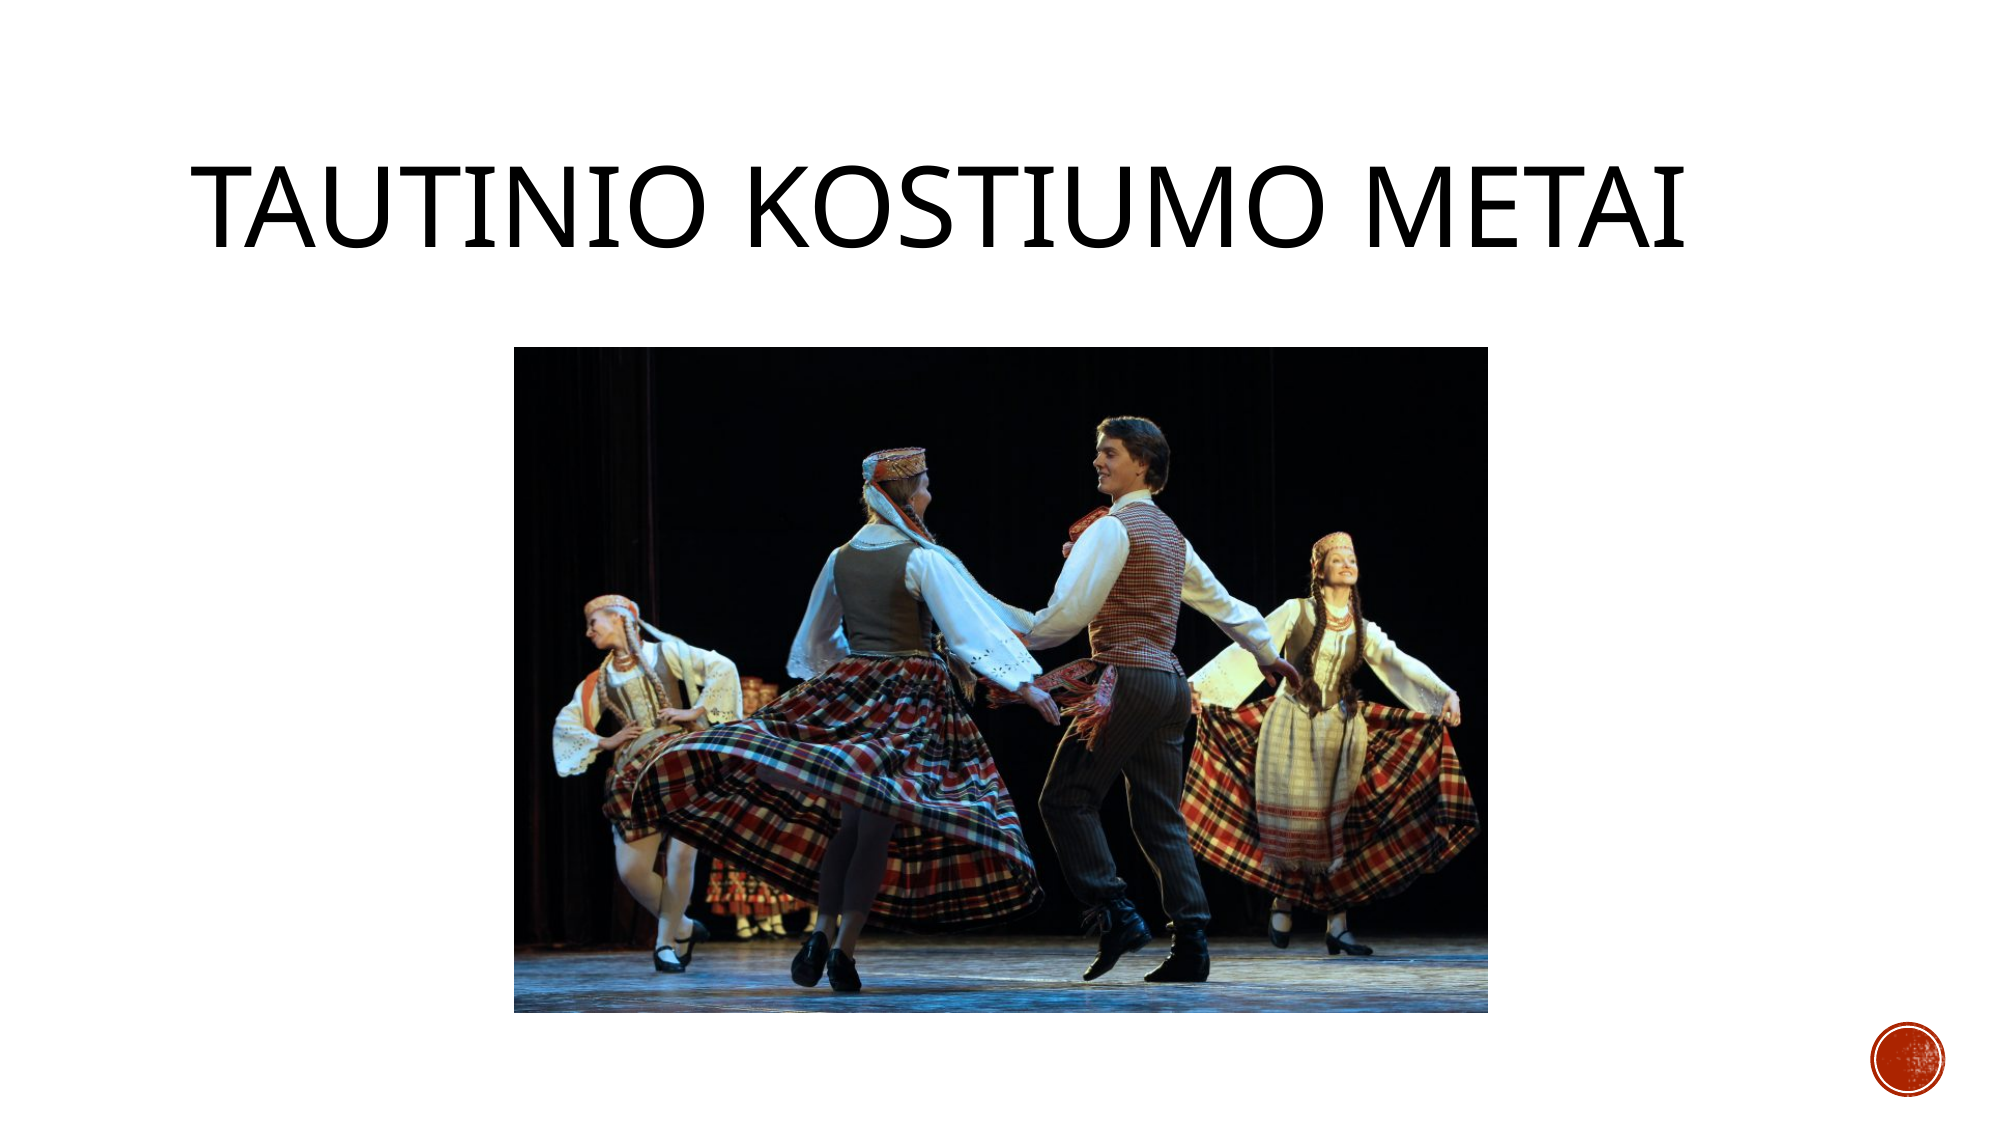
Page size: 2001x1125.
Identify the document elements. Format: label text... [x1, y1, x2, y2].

picture [514, 347, 1488, 1013]
title TAUTINIO KOSTIUMO METAI [175, 79, 1826, 344]
